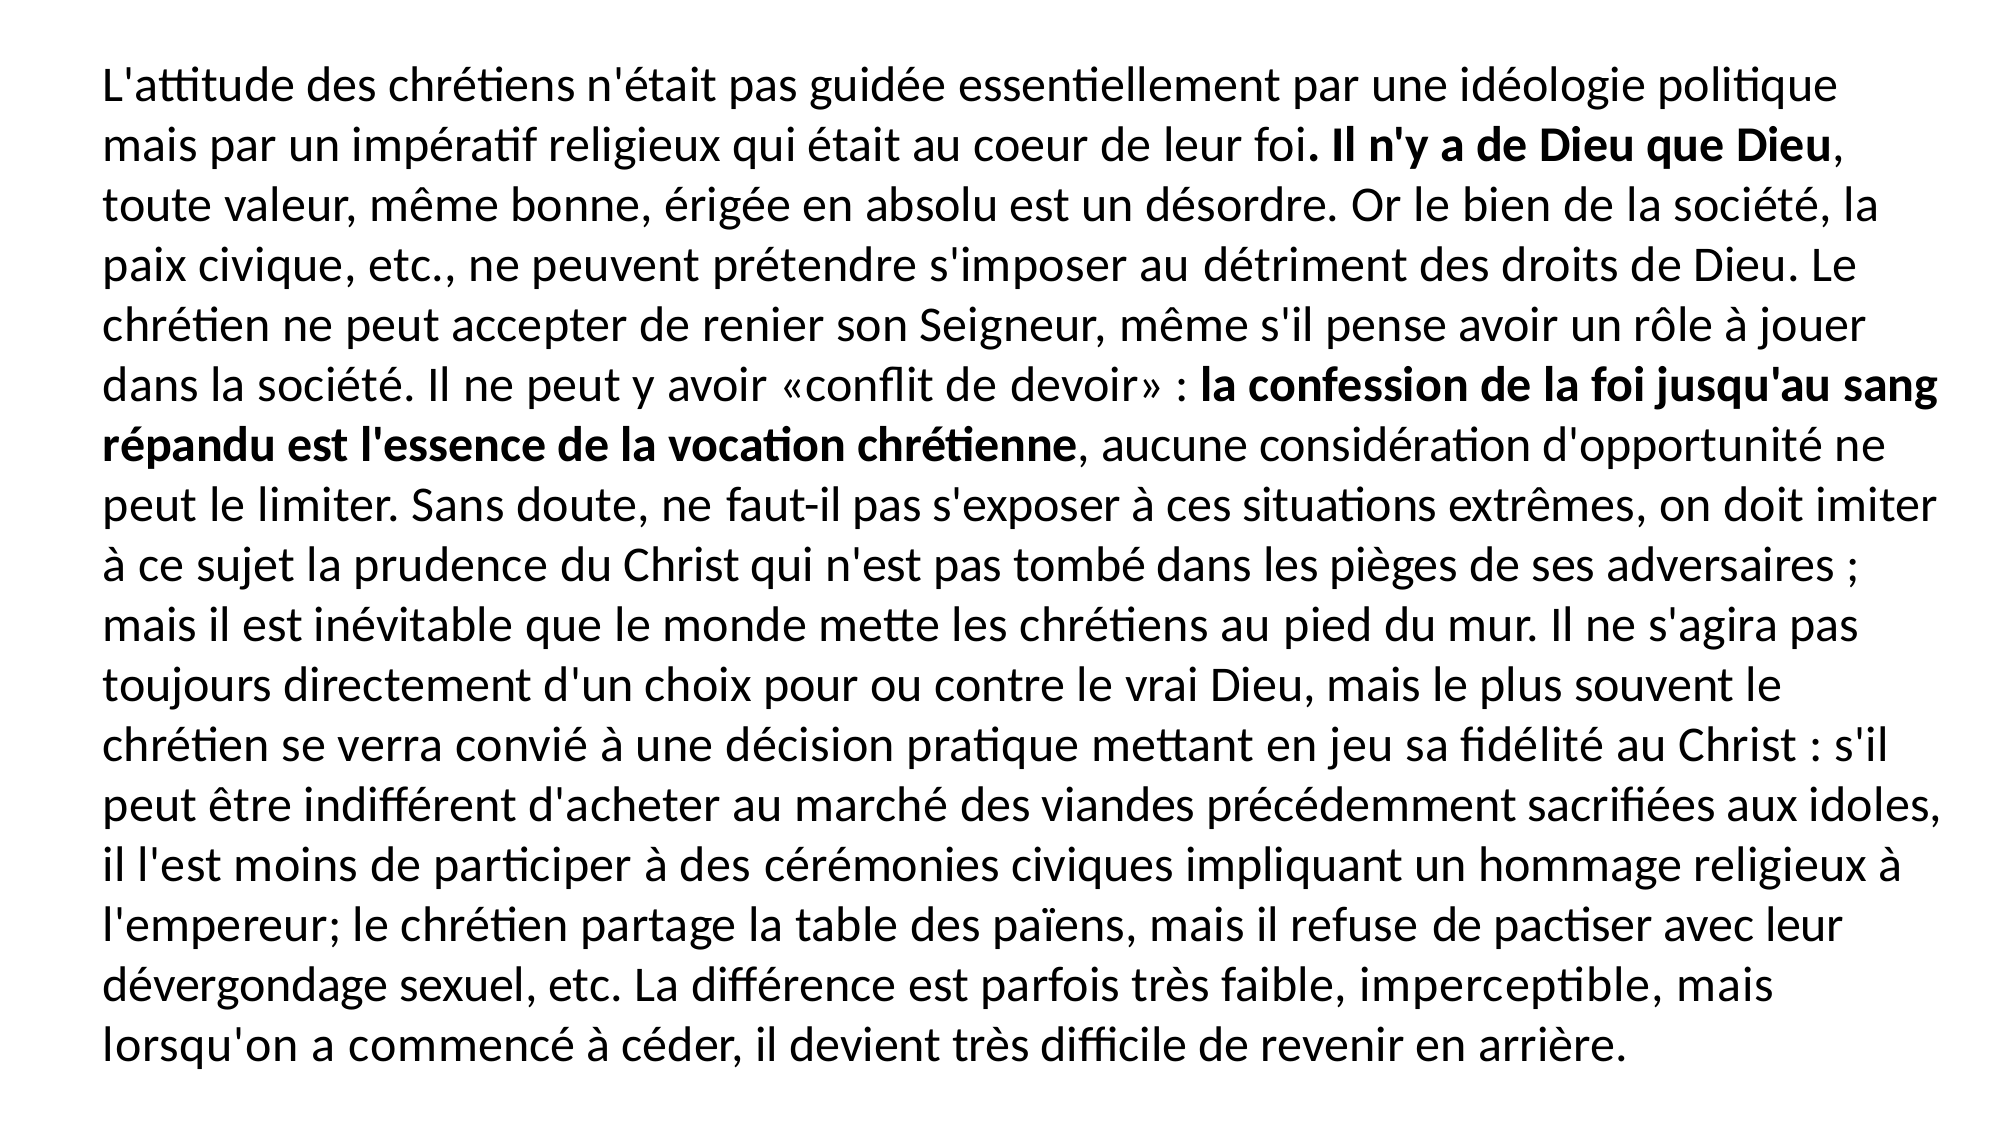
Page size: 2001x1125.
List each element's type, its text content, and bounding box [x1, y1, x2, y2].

text_box L'attitude des chrétiens n'était pas guidée essentiellement par une idéologie politique mais par un impératif religieux qui était au coeur de leur foi. Il n'y a de Dieu que Dieu, toute valeur, même bonne, érigée en absolu est un désordre. Or le bien de la société, la paix civique, etc., ne peuvent prétendre s'imposer au détriment des droits de Dieu. Le chrétien ne peut accepter de renier son Seigneur, même s'il pense avoir un rôle à jouer dans la société. Il ne peut y avoir «conflit de devoir» : la confession de la foi jusqu'au sang répandu est l'essence de la vocation chrétienne, aucune considération d'oppor­tunité ne peut le limiter. Sans doute, ne faut-il pas s'exposer à ces situations extrê­mes, on doit imiter à ce sujet la prudence du Christ qui n'est pas tombé dans les piè­ges de ses adversaires ; mais il est inévita­ble que le monde mette les chrétiens au pied du mur. Il ne s'agira pas toujours directement d'un choix pour ou contre le vrai Dieu, mais le plus souvent le chrétien se verra convié à une décision pratique mettant en jeu sa fidélité au Christ : s'il peut être indifférent d'acheter au marché des viandes précédemment sacrifiées aux idoles, il l'est moins de participer à des cérémonies civiques impliquant un hom­mage religieux à l'empereur; le chrétien partage la table des païens, mais il refuse de pactiser avec leur dévergondage sexuel, etc. La différence est parfois très faible, imperceptible, mais lorsqu'on a com­mencé à céder, il devient très difficile de revenir en arrière. [87, 43, 1960, 1090]
